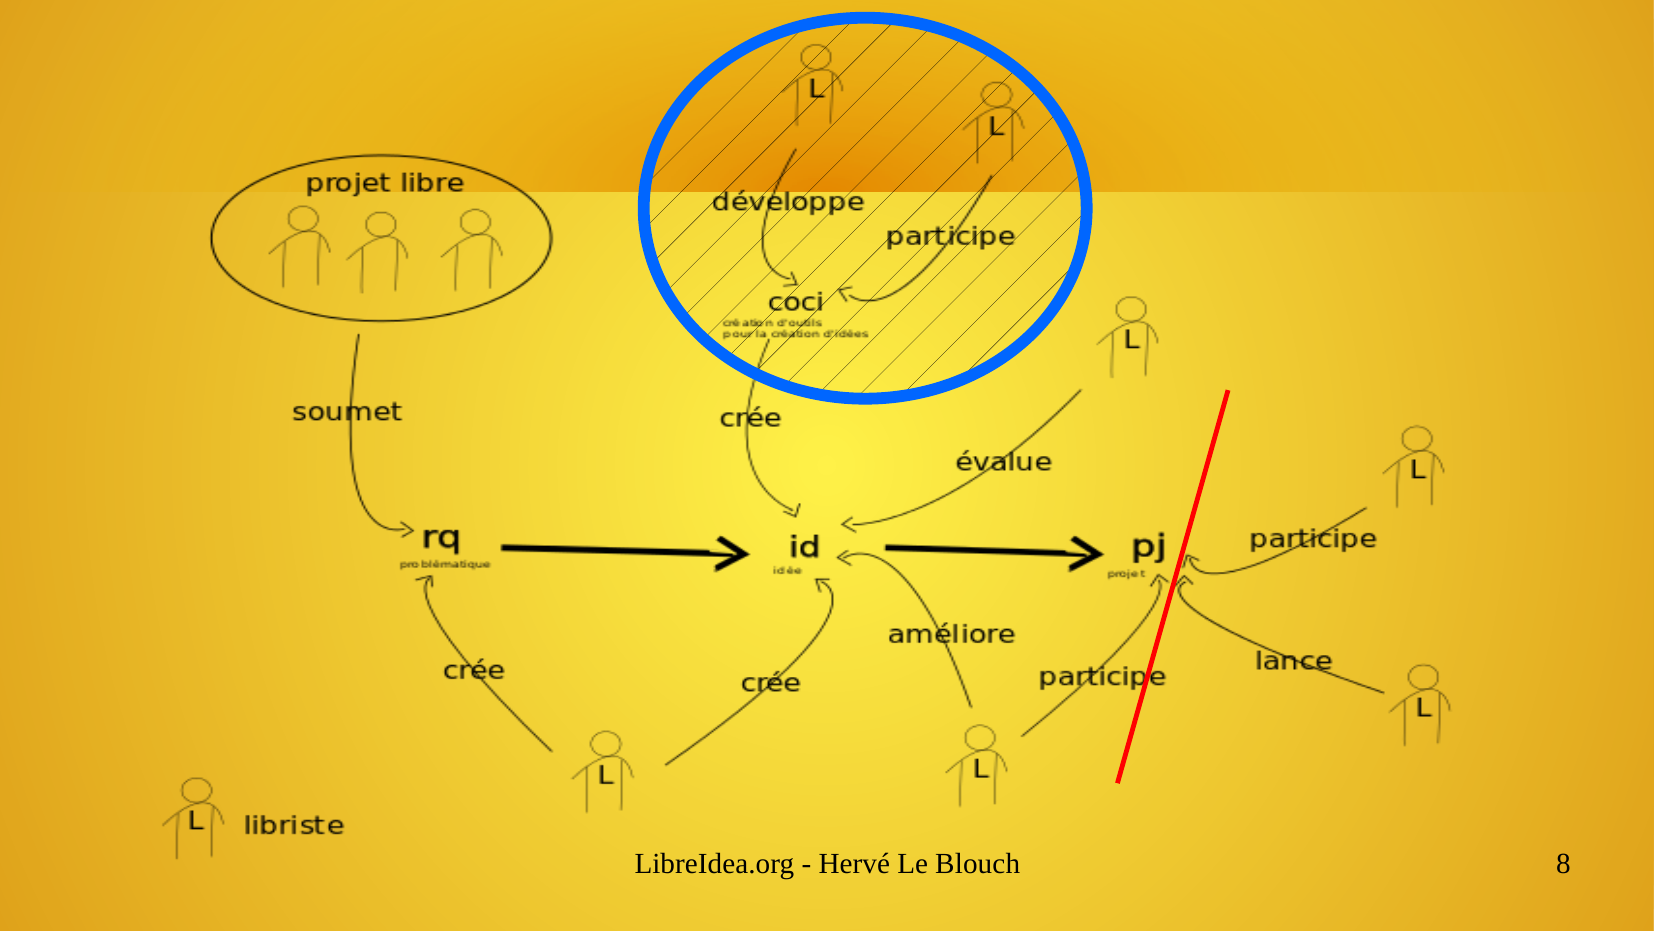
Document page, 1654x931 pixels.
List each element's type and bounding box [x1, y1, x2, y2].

picture [128, 0, 1654, 886]
text_box [643, 17, 1087, 399]
